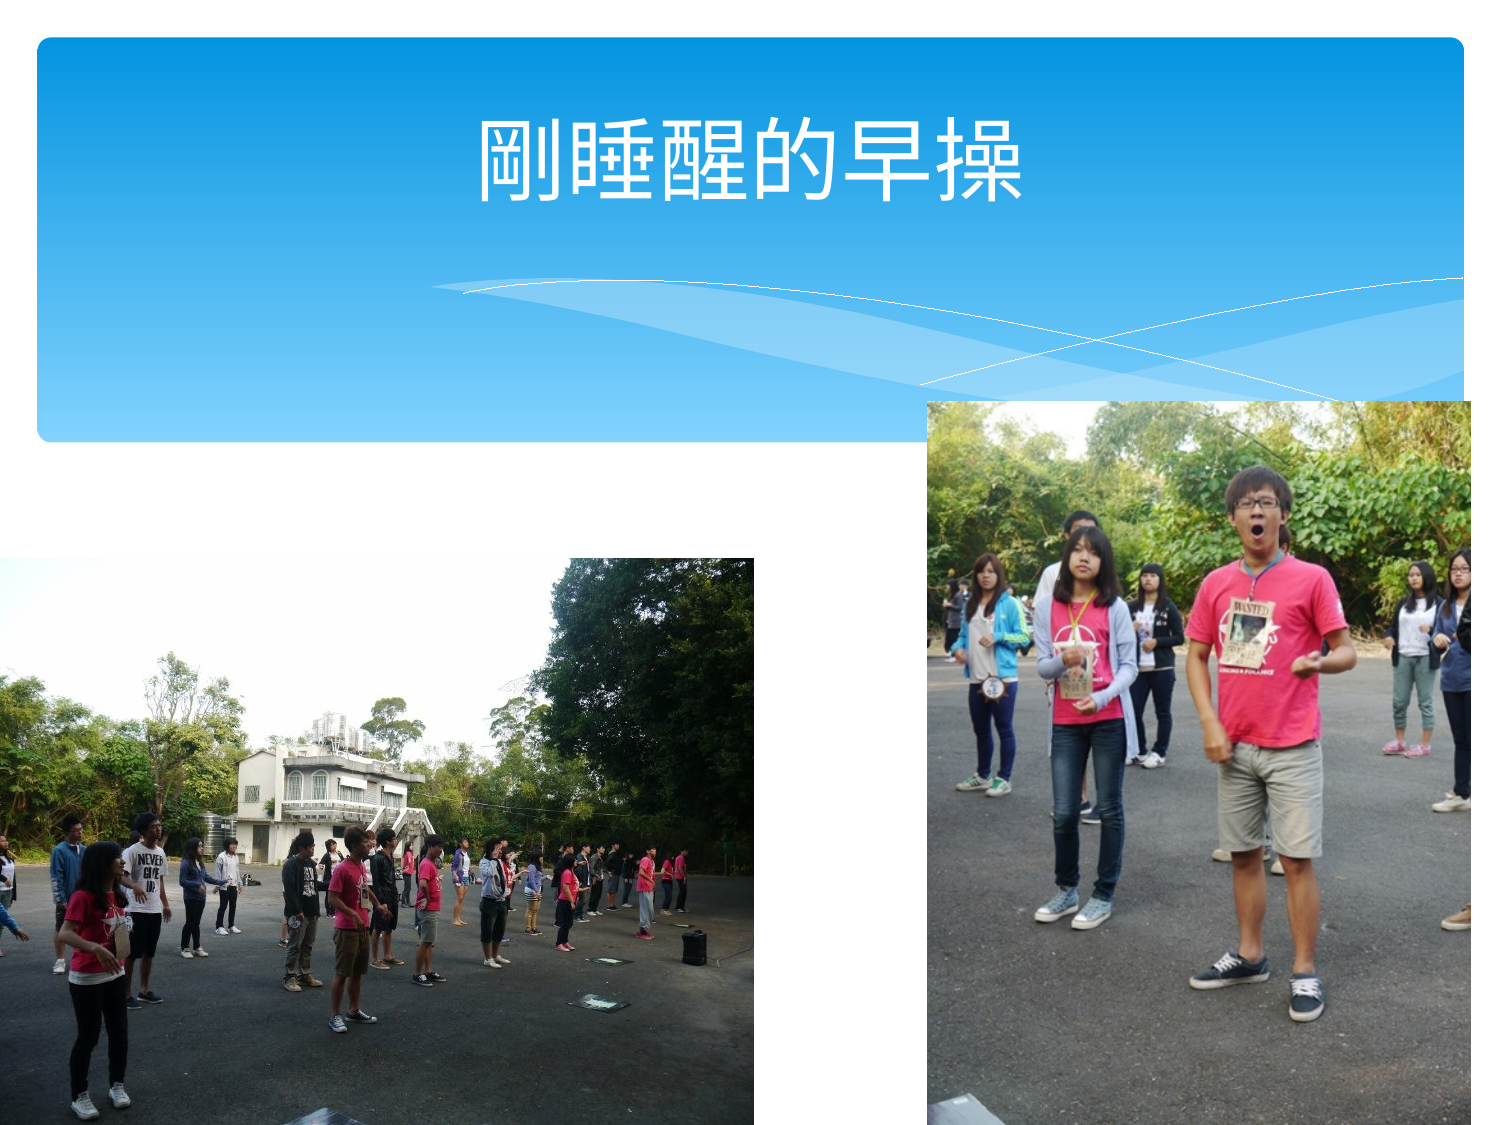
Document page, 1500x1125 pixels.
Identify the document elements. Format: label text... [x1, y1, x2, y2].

picture [0, 558, 754, 1125]
picture [927, 401, 1471, 1125]
title 剛睡醒的早操 [75, 55, 1426, 261]
